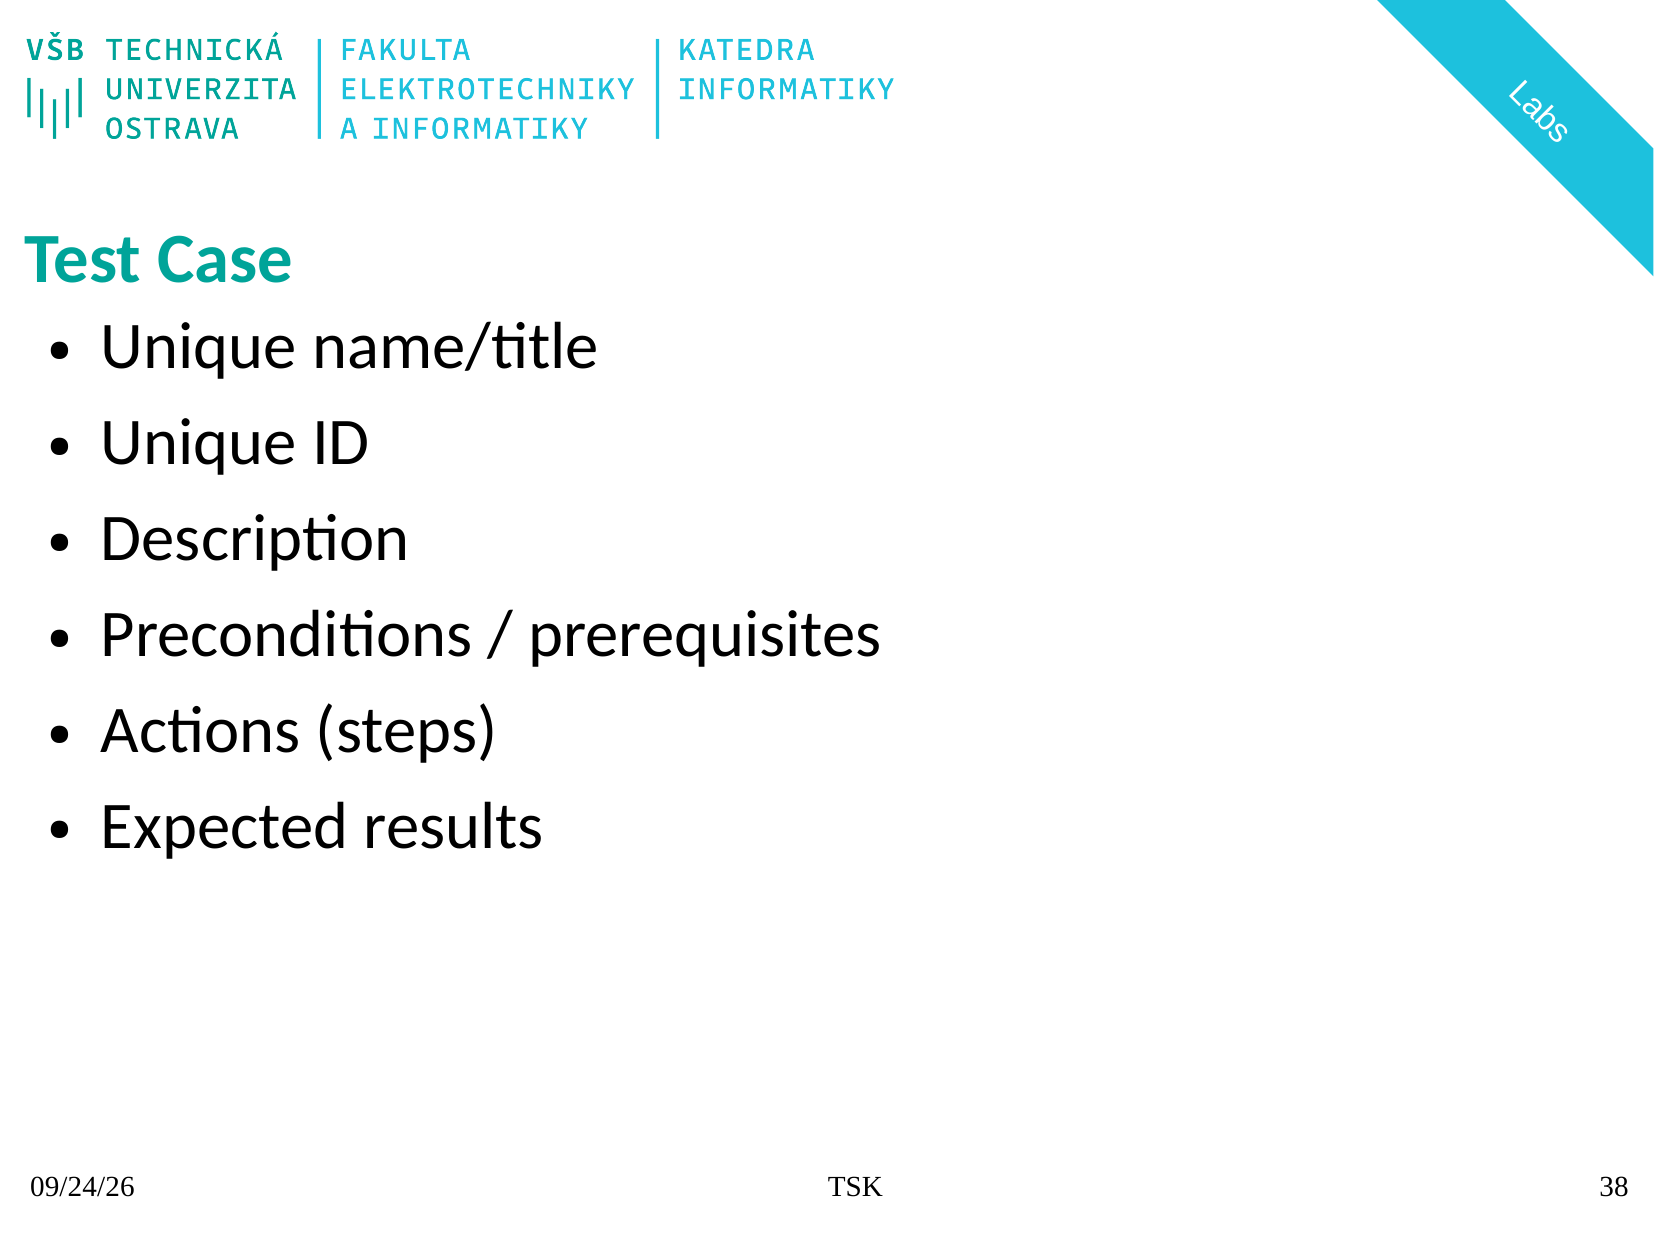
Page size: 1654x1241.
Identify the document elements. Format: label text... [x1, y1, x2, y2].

list Unique name/title Unique ID Description Preconditions / prerequisites Actions (steps) Expected results [30, 318, 1629, 1146]
picture [26, 31, 894, 139]
title Test Case [24, 169, 1629, 300]
text_box Labs [1377, 0, 1654, 277]
